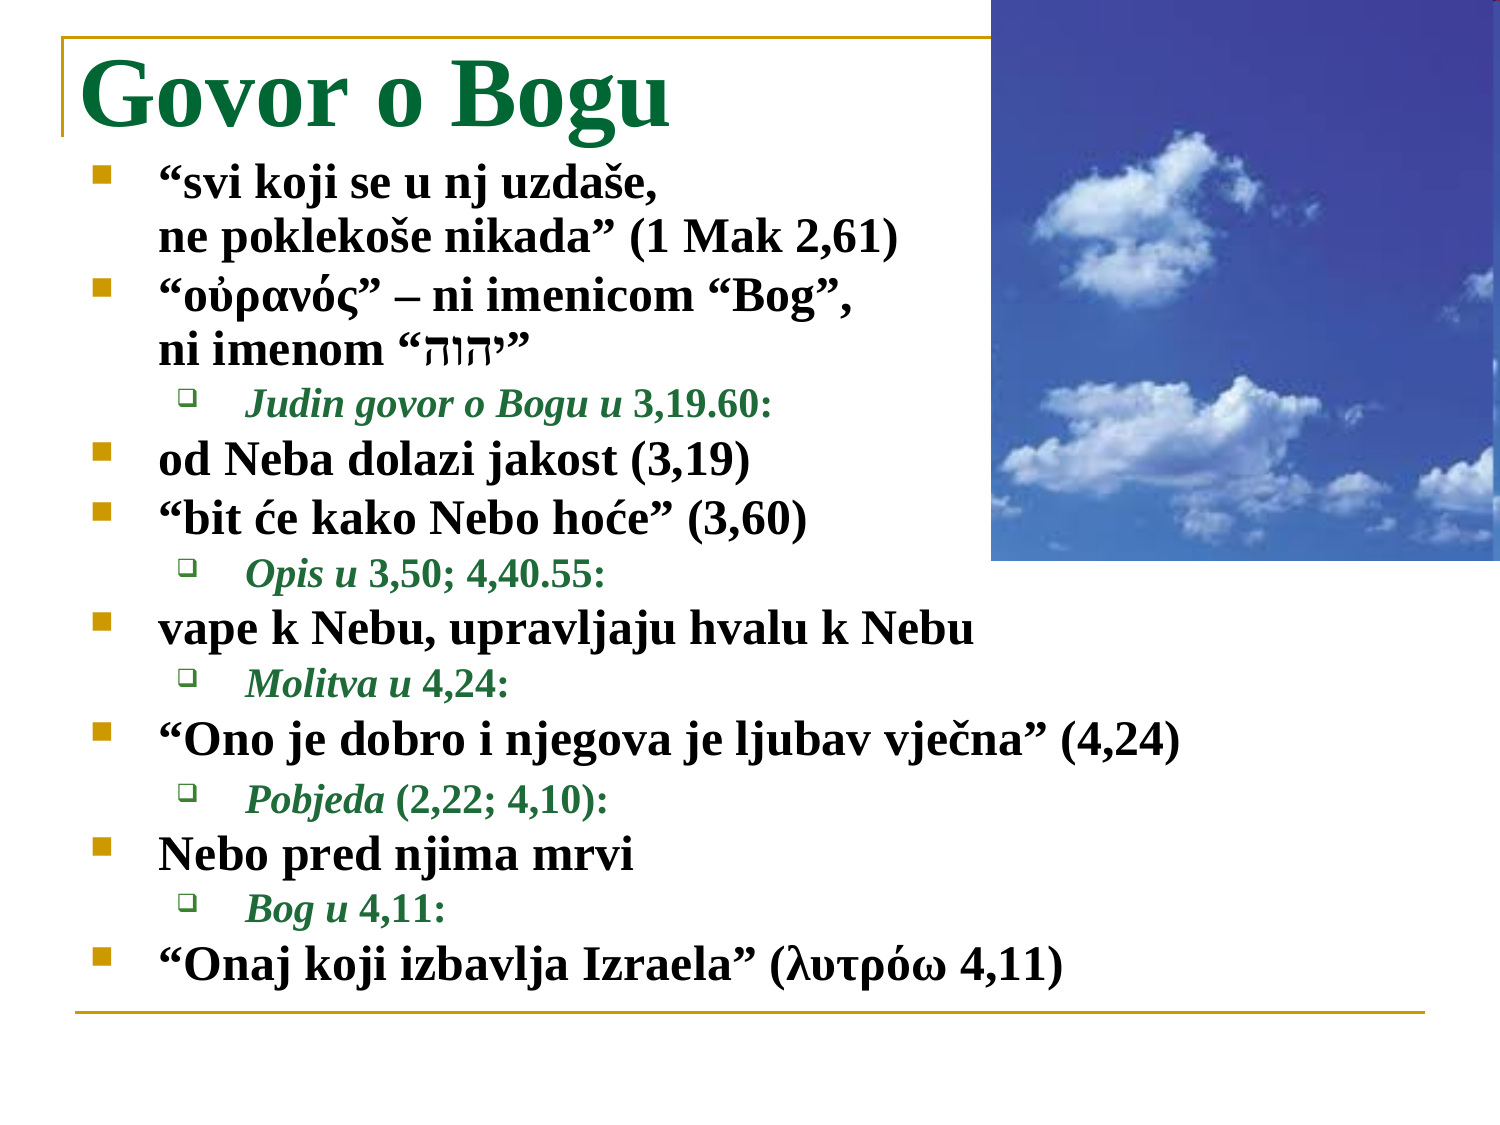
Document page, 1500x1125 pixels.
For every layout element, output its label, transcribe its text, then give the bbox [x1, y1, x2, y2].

title Govor o Bogu [63, 19, 991, 207]
list “svi koji se u nj uzdaše, ne poklekoše nikada” (1 Mak 2,61) “οὐρανός” – ni imenicom “Bog”, ni imenom “יהוה” Judin govor o Bogu u 3,19.60: od Neba dolazi jakost (3,19) “bit će kako Nebo hoće” (3,60) Opis u 3,50; 4,40.55: vape k Nebu, upravljaju hvalu k Nebu Molitva u 4,24: “Ono je dobro i njegova je ljubav vječna” (4,24) Pobjeda (2,22; 4,10): Nebo pred njima mrvi Bog u 4,11: “Onaj koji izbavlja Izraela” (λυτρόω 4,11) [75, 147, 1447, 1006]
picture [991, 0, 1500, 562]
